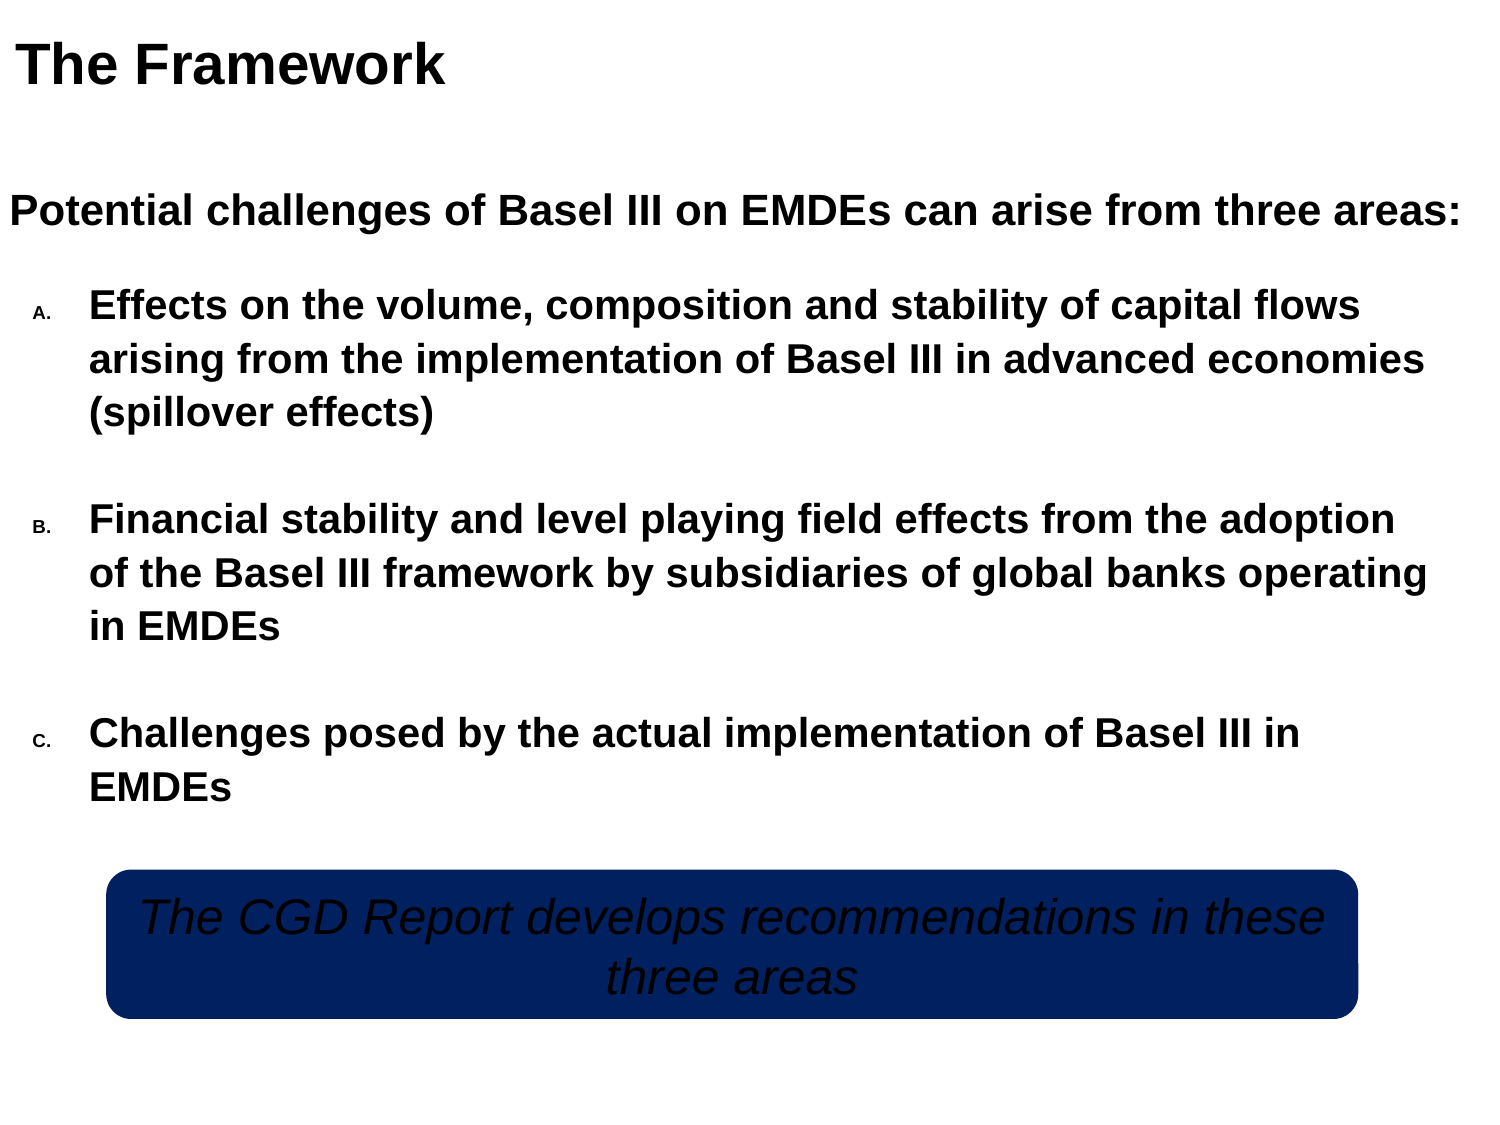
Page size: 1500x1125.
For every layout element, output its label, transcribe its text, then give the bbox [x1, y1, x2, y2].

text_box The Framework [0, 0, 1500, 143]
text_box The CGD Report develops recommendations in these three areas [106, 869, 1359, 1019]
text_box Potential challenges of Basel III on EMDEs can arise from three areas: [0, 170, 1495, 242]
text_box Effects on the volume, composition and stability of capital flows arising from the implementation of Basel III in advanced economies (spillover effects) Financial stability and level playing field effects from the adoption of the Basel III framework by subsidiaries of global banks operating in EMDEs Challenges posed by the actual implementation of Basel III in EMDEs [17, 267, 1447, 817]
